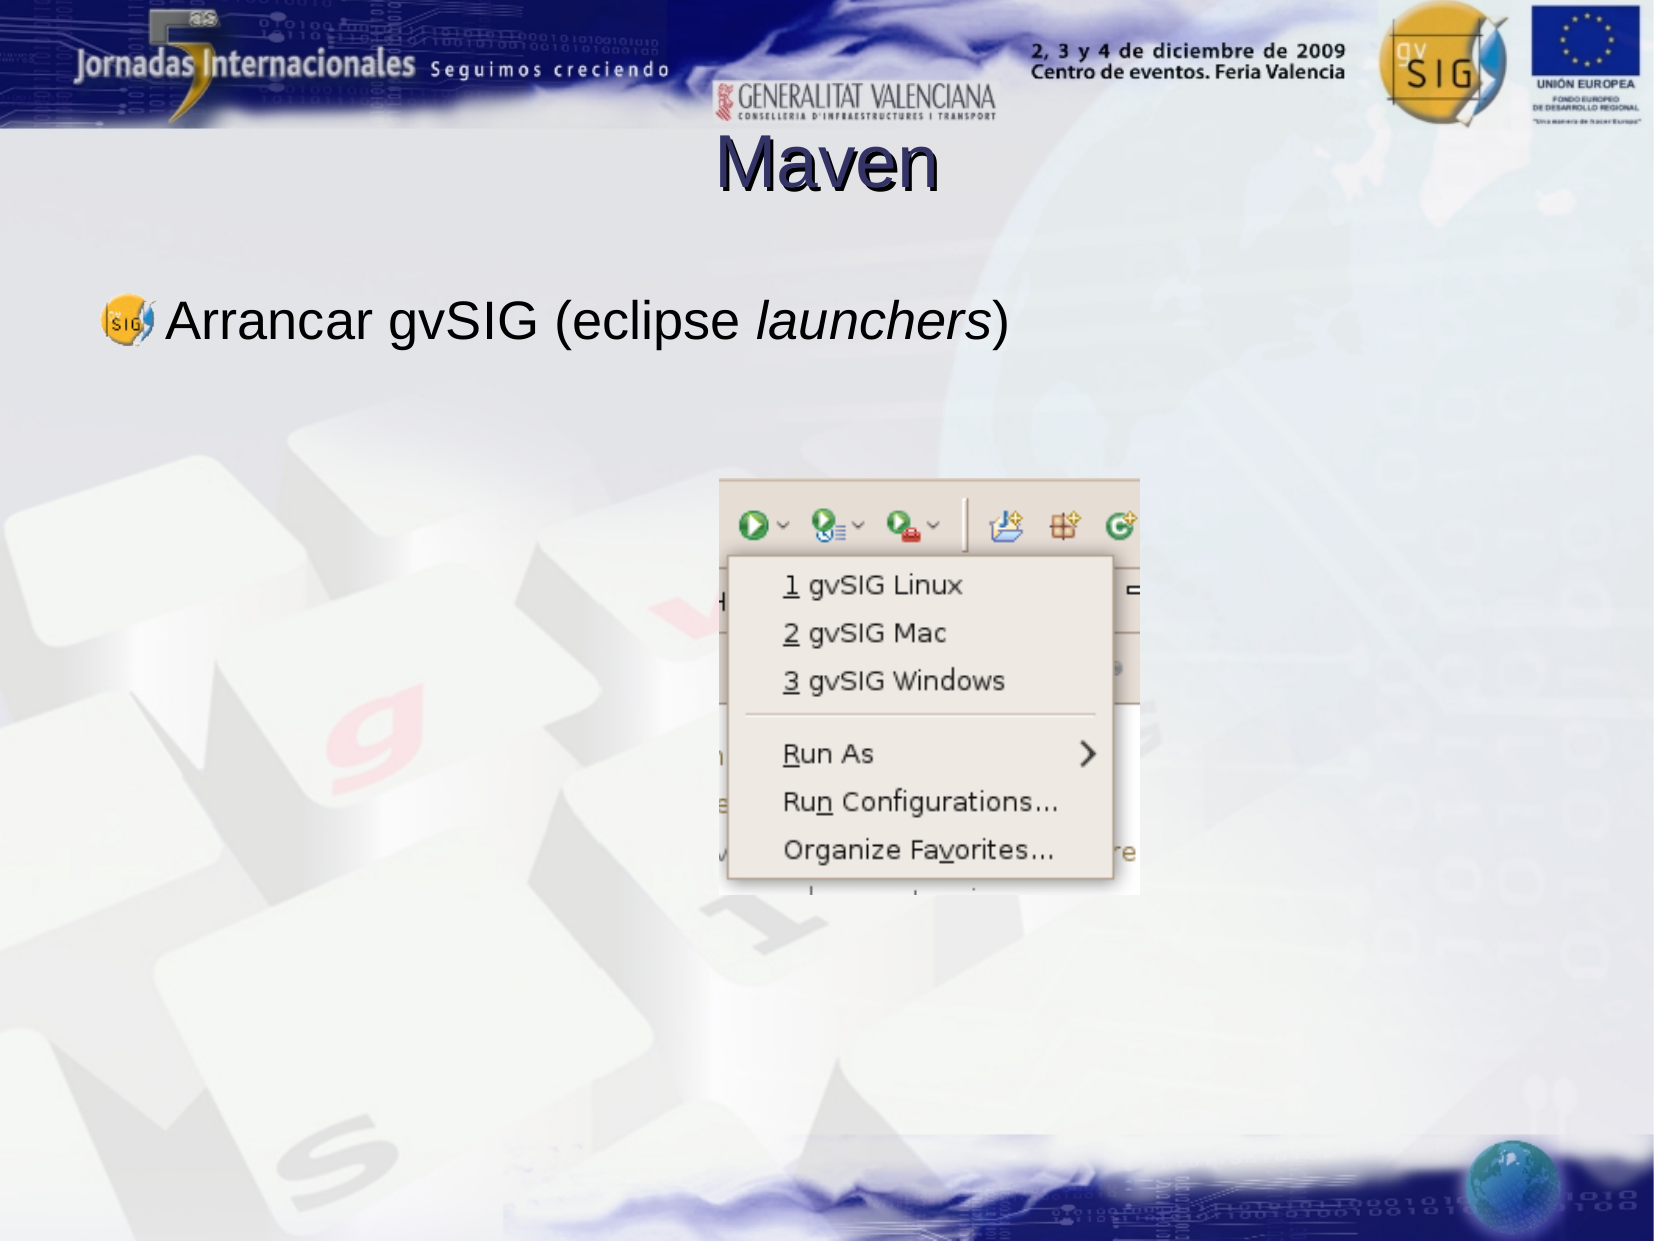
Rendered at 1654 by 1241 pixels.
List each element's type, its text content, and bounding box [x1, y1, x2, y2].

picture [0, 0, 1654, 1241]
list Arrancar gvSIG (eclipse launchers) [82, 290, 1359, 1109]
title Maven [82, 47, 1571, 258]
